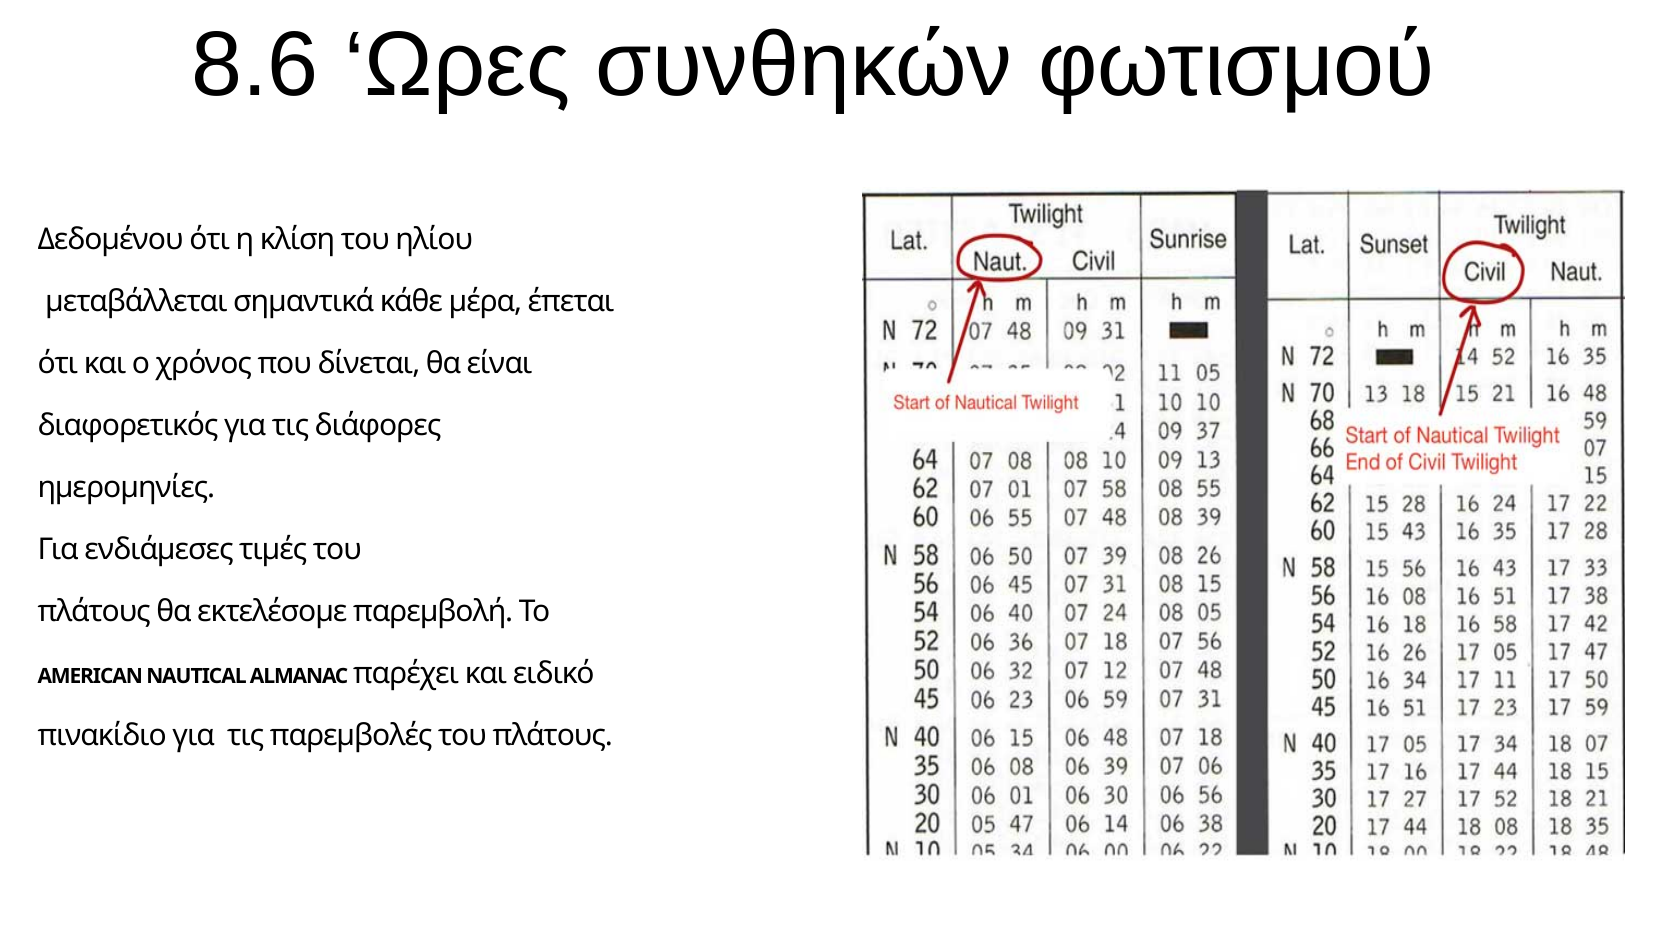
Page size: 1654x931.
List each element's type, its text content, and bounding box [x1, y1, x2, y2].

picture [862, 187, 1625, 863]
list Δεδομένου ότι η κλίση του ηλίου μεταβάλλεται σημαντικά κάθε μέρα, έπεται ότι και ο χρόνος που δίνεται, θα είναι διαφορετικός για τις διάφορες ημερομηνίες. Για ενδιάμεσες τιμές του πλάτους θα εκτελέσομε παρεμβολή. Το AMERICAN NAUTICAL ALMANAC παρέχει και ειδικό πινακίδιο για τις παρεμβολές του πλάτους. [37, 217, 809, 758]
title 8.6 ‘Ωρες συνθηκών φωτισμού [82, 12, 1571, 218]
